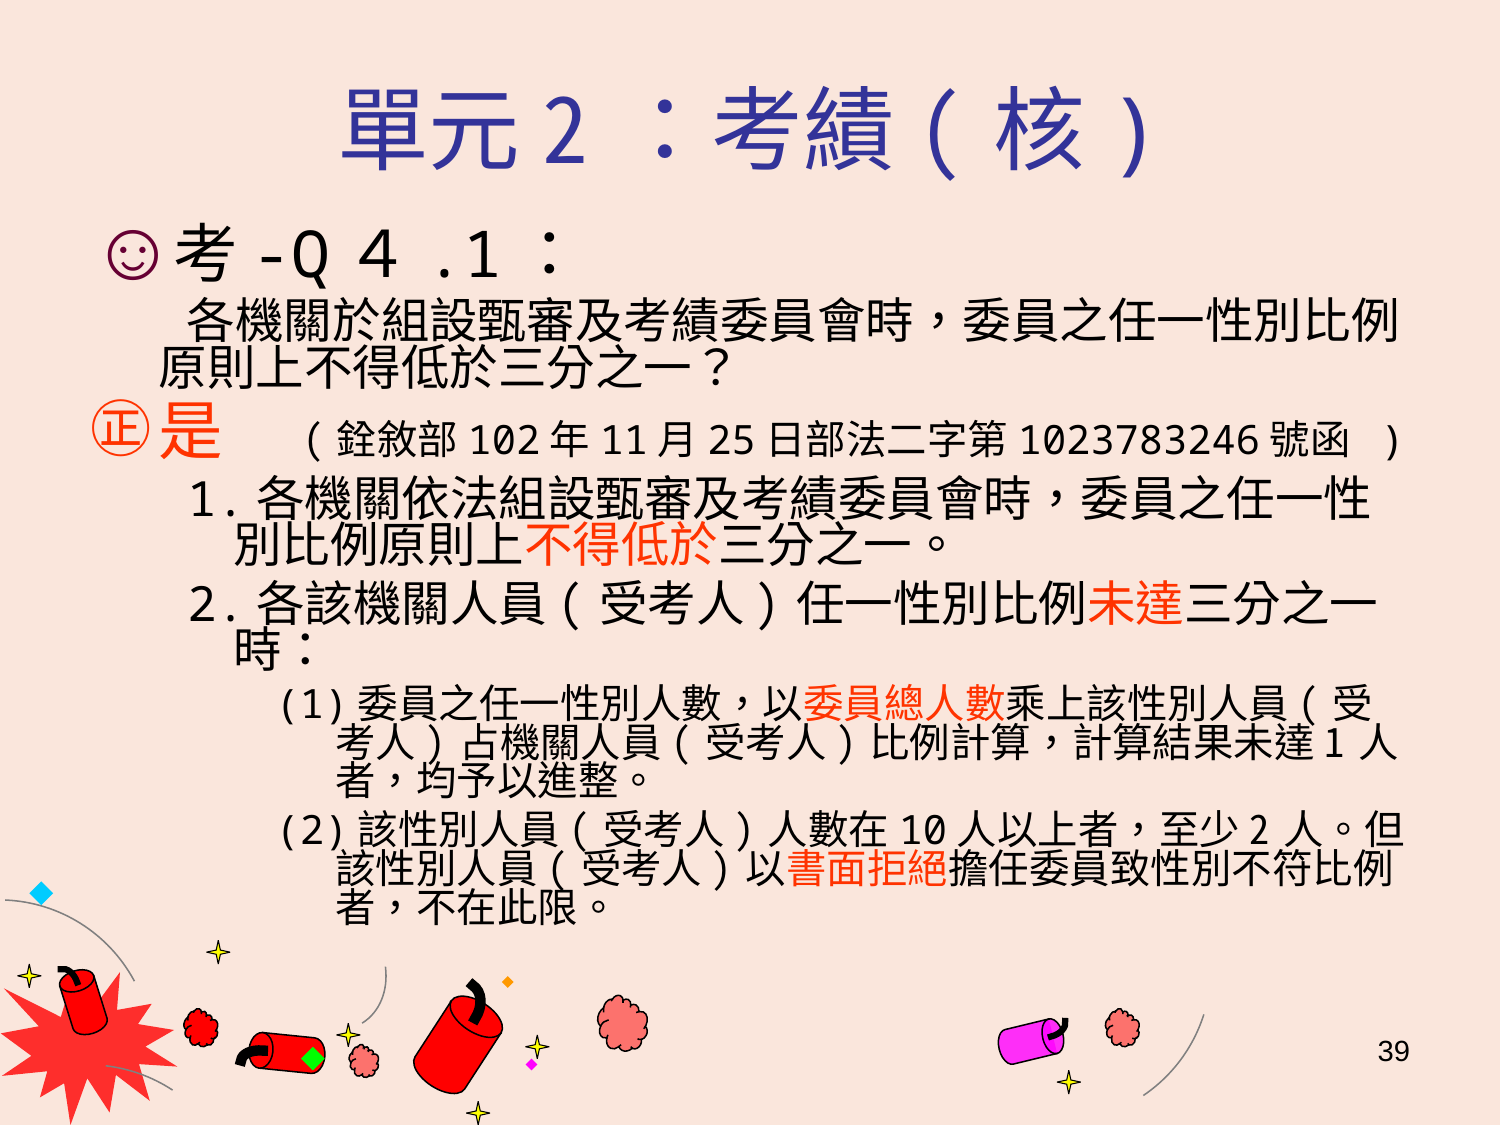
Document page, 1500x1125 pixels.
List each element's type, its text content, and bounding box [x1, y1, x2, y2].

list 考-Q４.1： 各機關於組設甄審及考績委員會時，委員之任一性別比例原則上不得低於三分之一？ 是 (銓敘部102年11月25日部法二字第1023783246號函 ) 1.各機關依法組設甄審及考績委員會時，委員之任一性別比例原則上不得低於三分之一。 2.各該機關人員(受考人)任一性別比例未達三分之一時： (1)委員之任一性別人數，以委員總人數乘上該性別人員(受考人)占機關人員(受考人)比例計算，計算結果未達1人者，均予以進整。 (2)該性別人員(受考人)人數在10人以上者，至少2人。但該性別人員(受考人)以書面拒絕擔任委員致性別不符比例者，不在此限。 [75, 220, 1426, 977]
title 單元2：考績(核) [75, 45, 1426, 209]
text_box <number> [1074, 1024, 1426, 1103]
